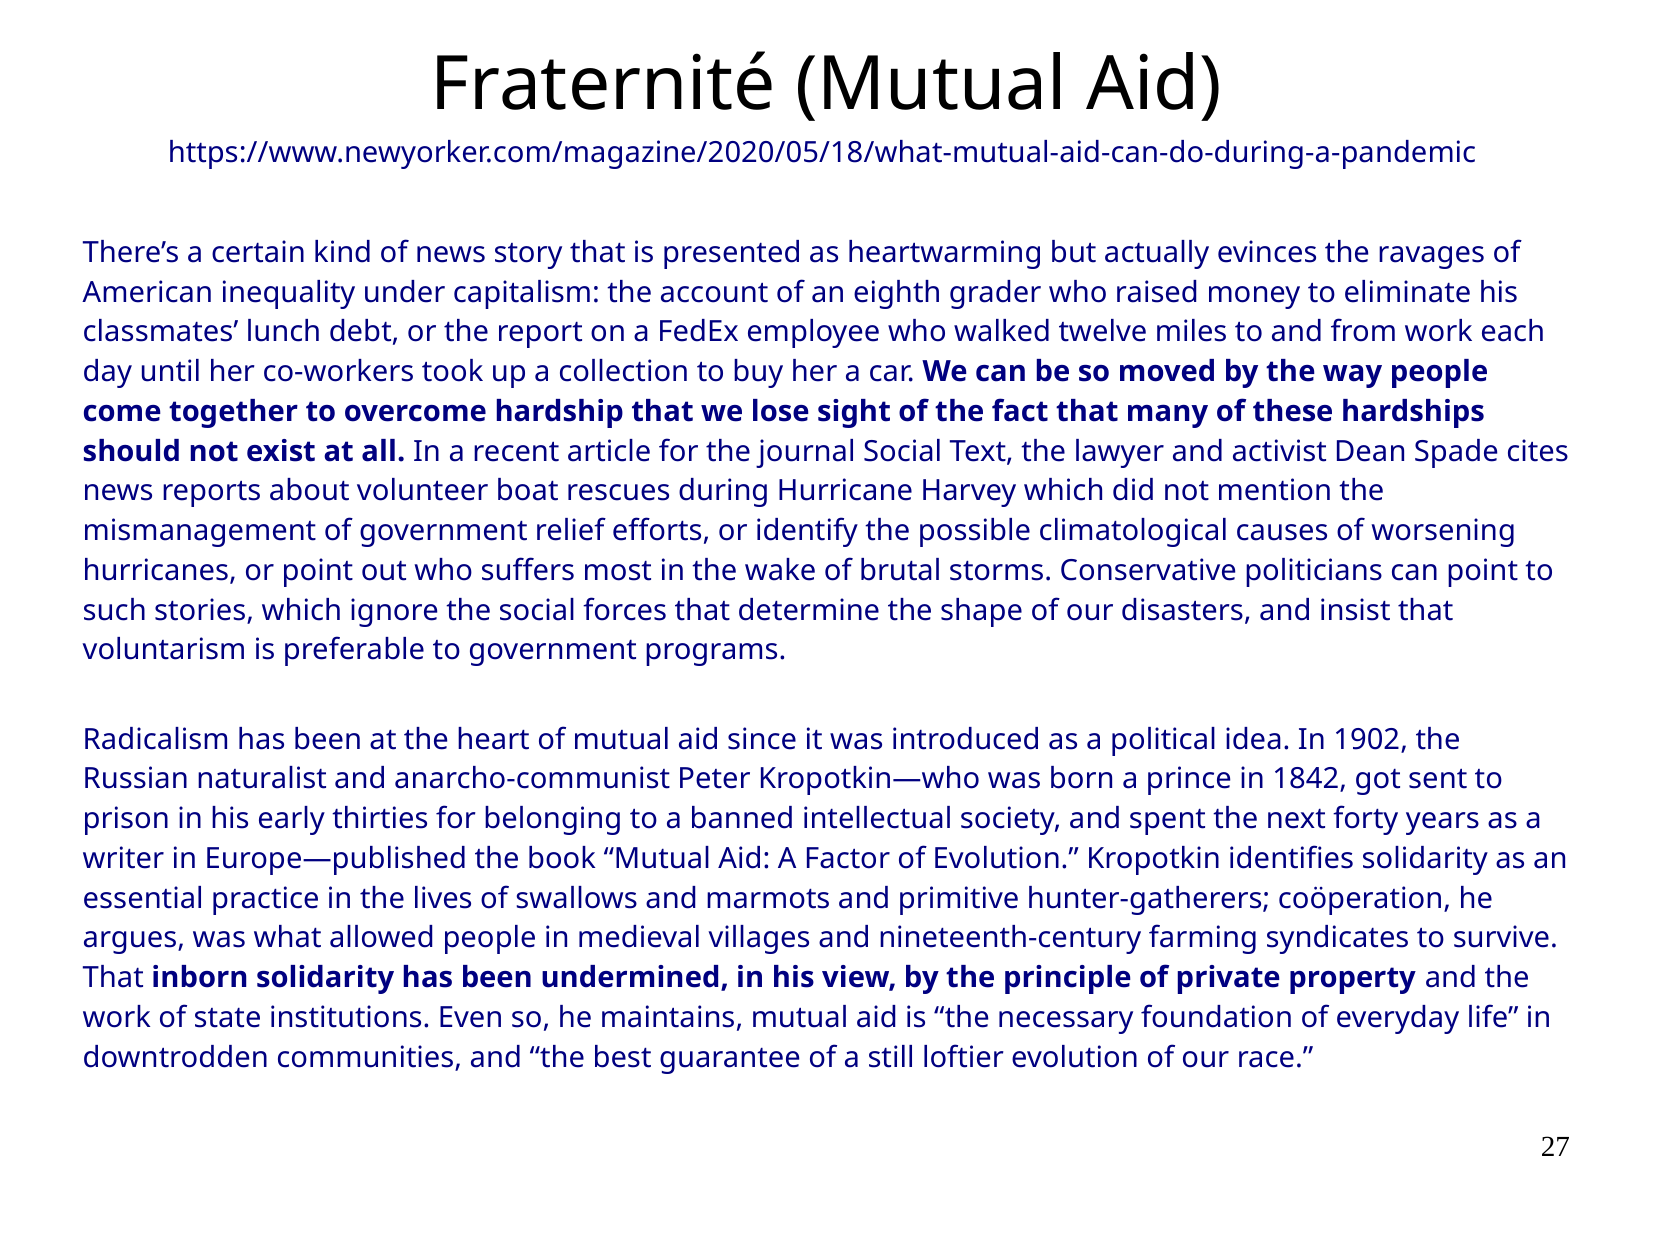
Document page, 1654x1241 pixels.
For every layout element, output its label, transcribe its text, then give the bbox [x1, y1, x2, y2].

list There’s a certain kind of news story that is presented as heartwarming but actually evinces the ravages of American inequality under capitalism: the account of an eighth grader who raised money to eliminate his classmates’ lunch debt, or the report on a FedEx employee who walked twelve miles to and from work each day until her co-workers took up a collection to buy her a car. We can be so moved by the way people come together to overcome hardship that we lose sight of the fact that many of these hardships should not exist at all. In a recent article for the journal Social Text, the lawyer and activist Dean Spade cites news reports about volunteer boat rescues during Hurricane Harvey which did not mention the mismanagement of government relief efforts, or identify the possible climatological causes of worsening hurricanes, or point out who suffers most in the wake of brutal storms. Conservative politicians can point to such stories, which ignore the social forces that determine the shape of our disasters, and insist that voluntarism is preferable to government programs. [82, 231, 1571, 658]
title Fraternité (Mutual Aid) https://www.newyorker.com/magazine/2020/05/18/what-mutual-aid-can-do-during-a-pandemic [82, 0, 1571, 204]
list Radicalism has been at the heart of mutual aid since it was introduced as a political idea. In 1902, the Russian naturalist and anarcho-communist Peter Kropotkin—who was born a prince in 1842, got sent to prison in his early thirties for belonging to a banned intellectual society, and spent the next forty years as a writer in Europe—published the book “Mutual Aid: A Factor of Evolution.” Kropotkin identifies solidarity as an essential practice in the lives of swallows and marmots and primitive hunter-gatherers; coöperation, he argues, was what allowed people in medieval villages and nineteenth-century farming syndicates to survive. That inborn solidarity has been undermined, in his view, by the principle of private property and the work of state institutions. Even so, he maintains, mutual aid is “the necessary foundation of everyday life” in downtrodden communities, and “the best guarantee of a still loftier evolution of our race.” [82, 717, 1571, 1109]
